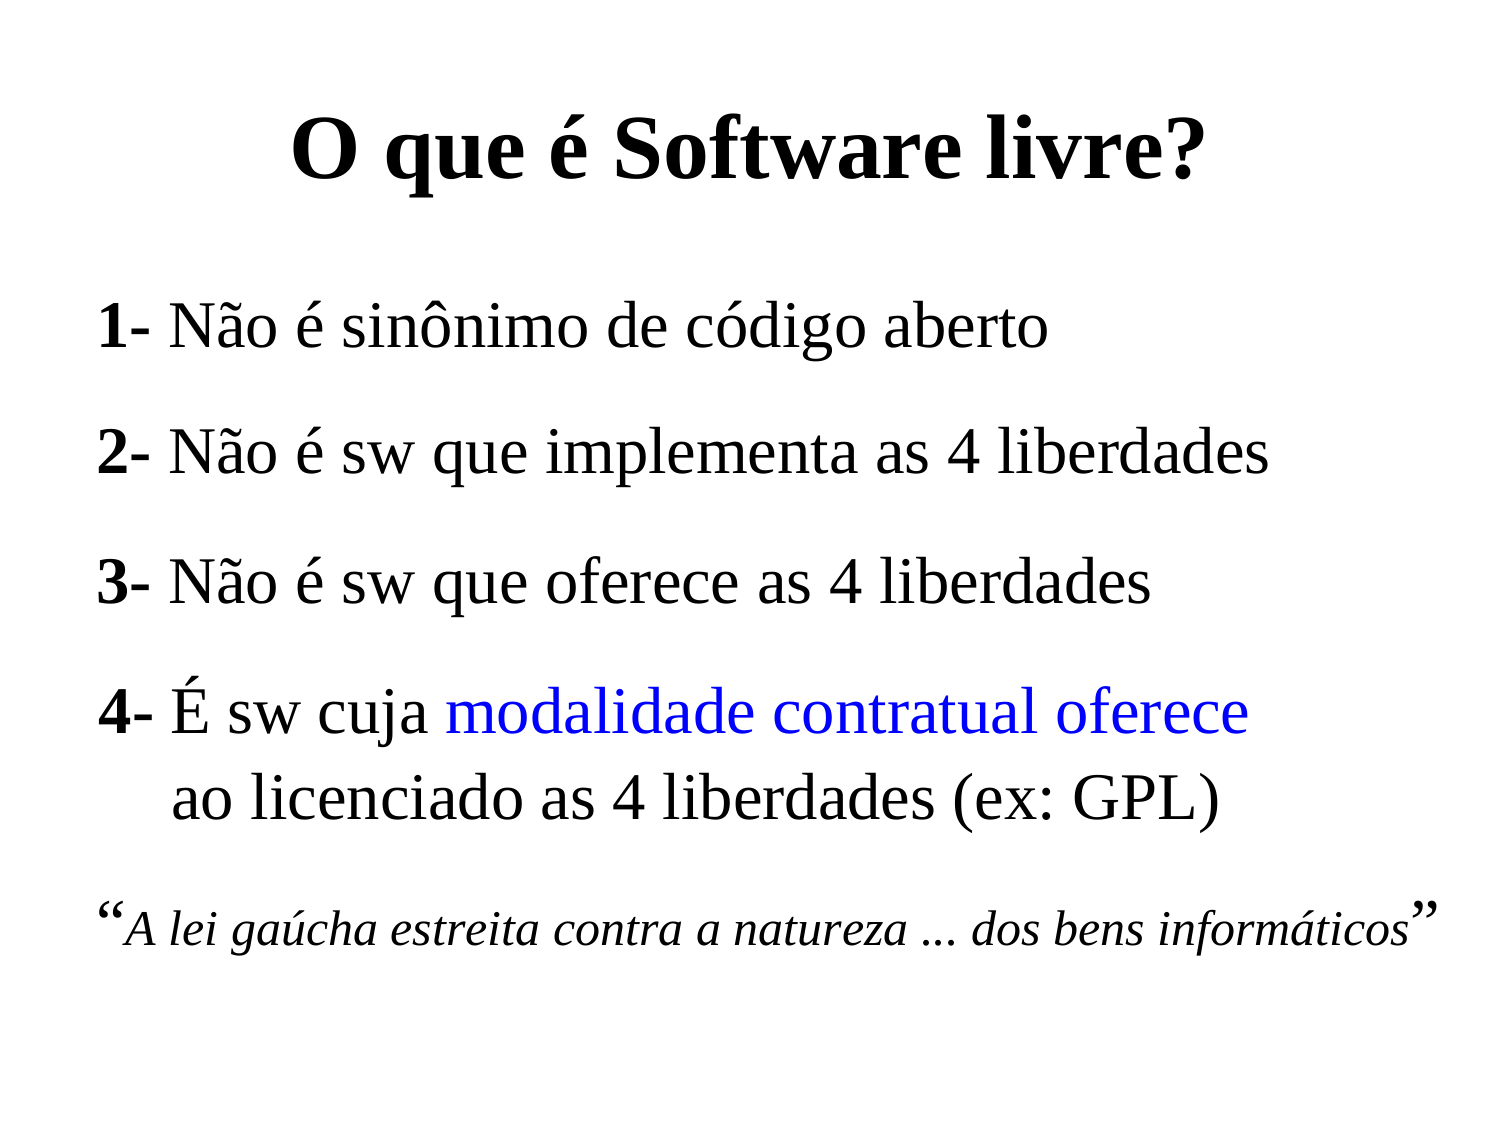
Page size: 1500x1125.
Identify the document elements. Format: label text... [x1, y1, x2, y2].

title O que é Software livre? [0, 78, 1500, 218]
text_box 1- Não é sinônimo de código aberto 2- Não é sw que implementa as 4 liberdades 3- Não é sw que oferece as 4 liberdades 4- É sw cuja modalidade contratual oferece ao licenciado as 4 liberdades (ex: GPL) “A lei gaúcha estreita contra a natureza ... dos bens informáticos” [96, 287, 1500, 973]
